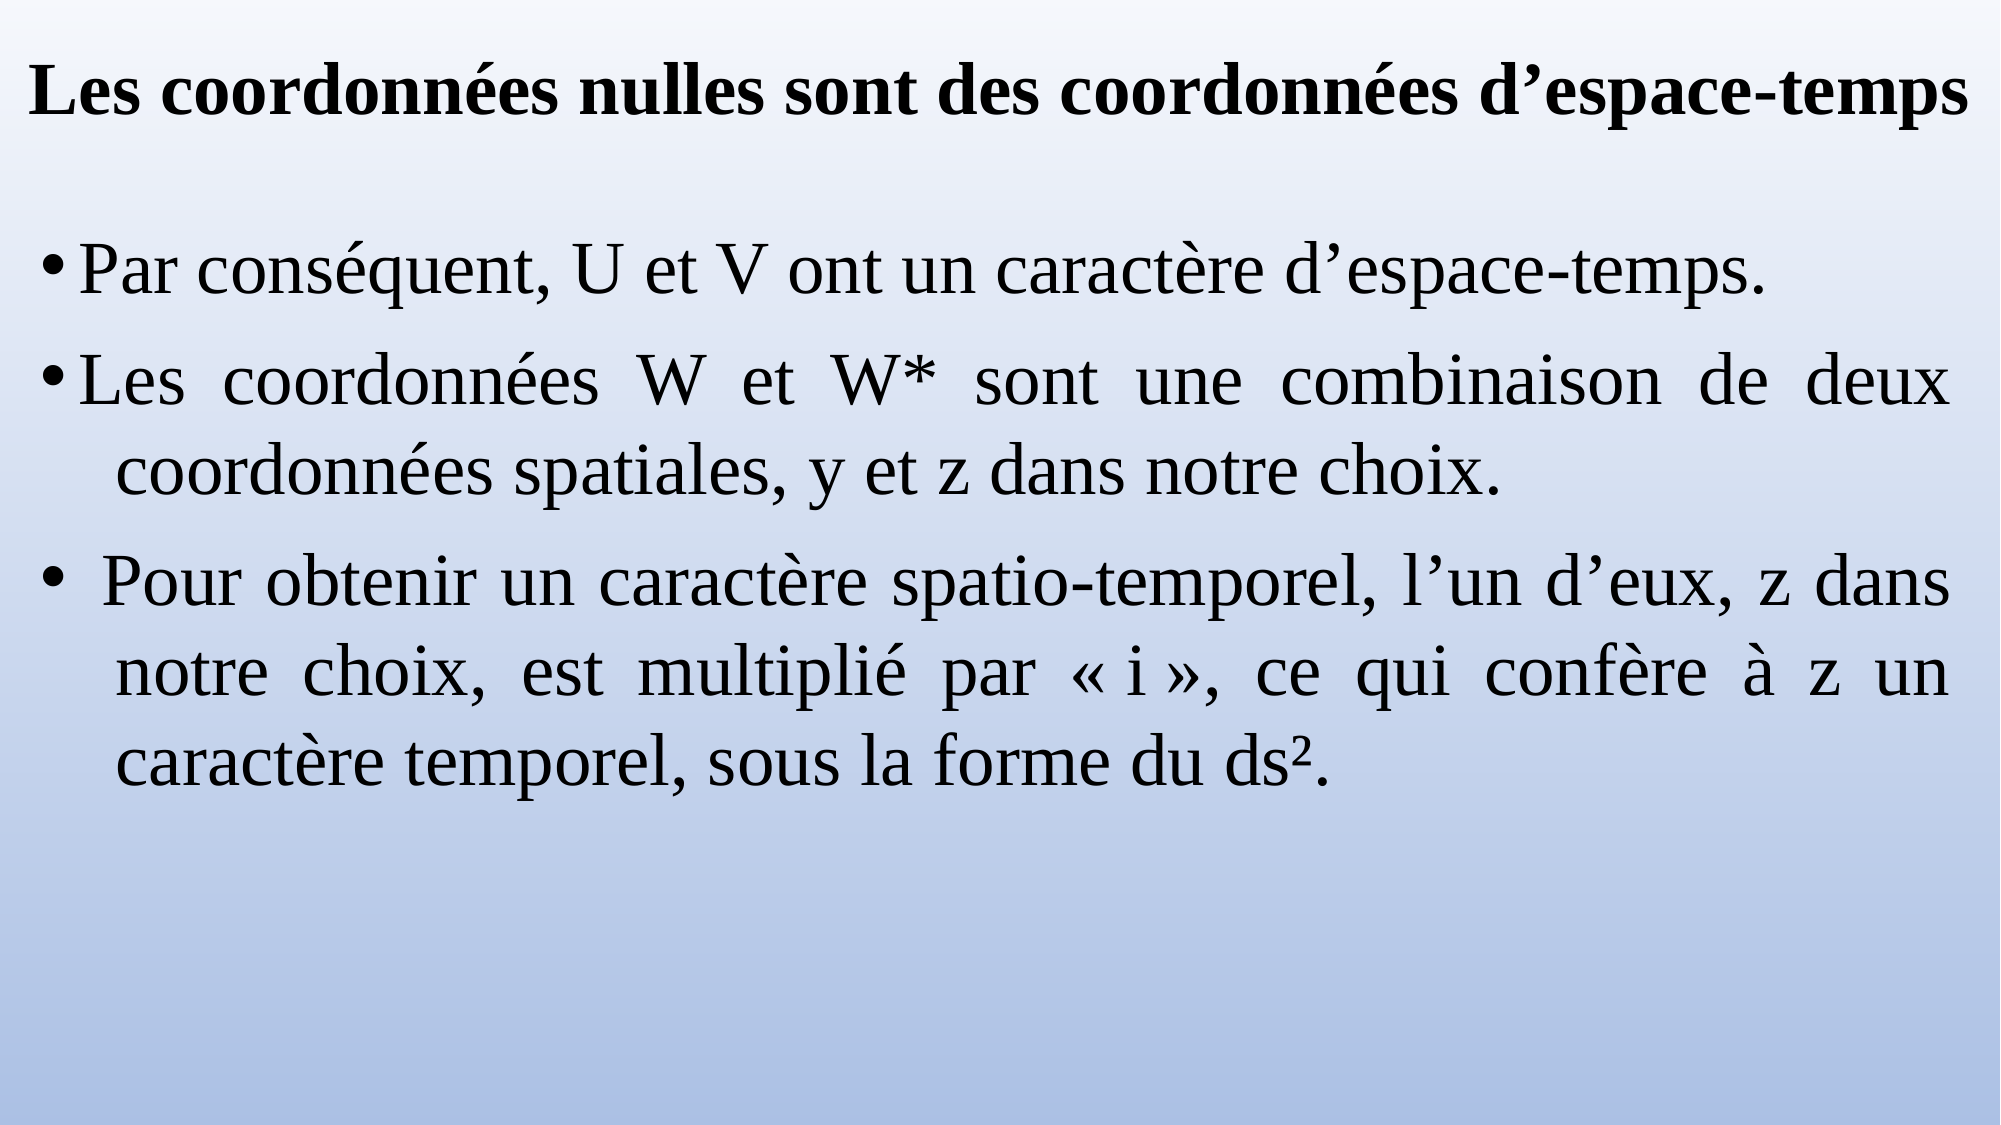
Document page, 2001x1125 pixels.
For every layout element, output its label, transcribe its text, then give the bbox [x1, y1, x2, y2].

title Les coordonnées nulles sont des coordonnées d’espace-temps [12, 33, 1988, 149]
list Par conséquent, U et V ont un caractère d’espace-temps. Les coordonnées W et W* sont une combinaison de deux coordonnées spatiales, y et z dans notre choix. Pour obtenir un caractère spatio-temporel, l’un d’eux, z dans notre choix, est multiplié par « i », ce qui confère à z un caractère temporel, sous la forme du ds². [25, 211, 1968, 977]
